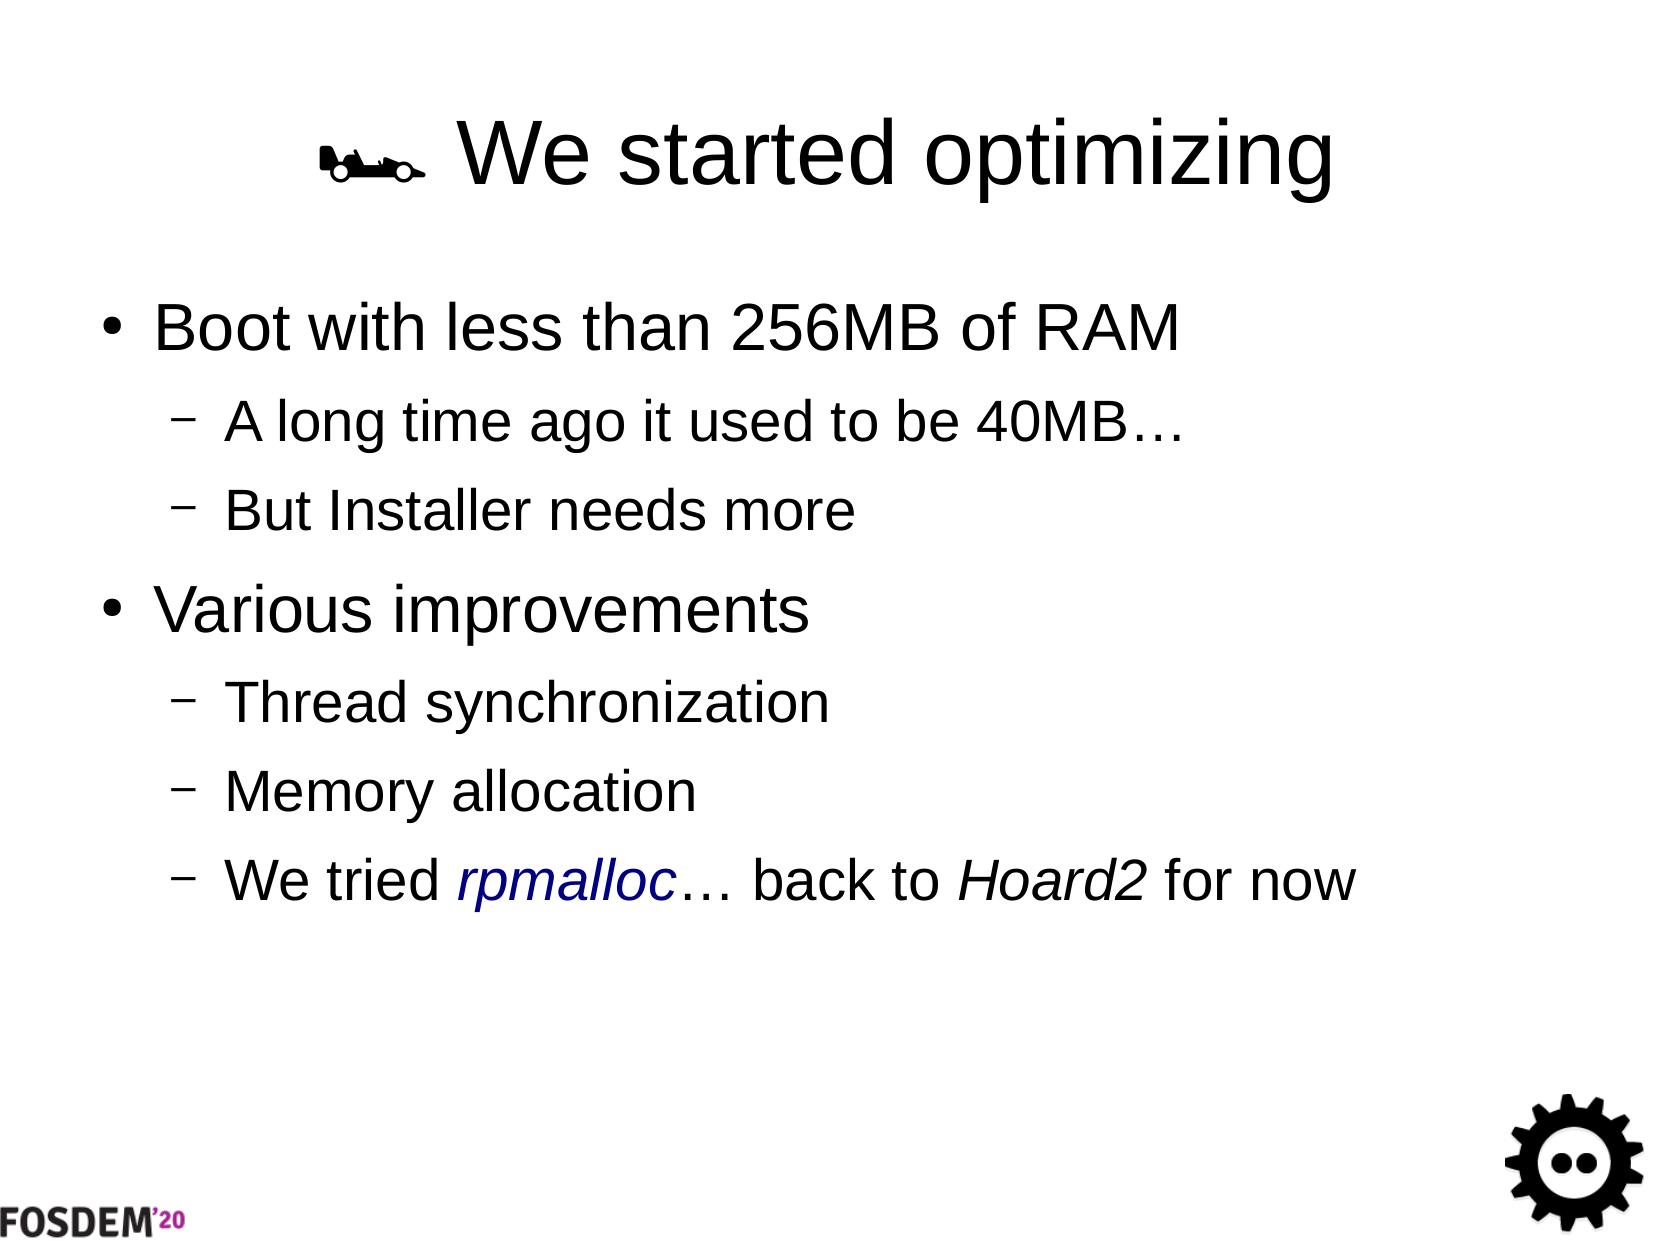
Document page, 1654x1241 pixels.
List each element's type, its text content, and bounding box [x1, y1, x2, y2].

list Boot with less than 256MB of RAM A long time ago it used to be 40MB… But Installer needs more Various improvements Thread synchronization Memory allocation We tried rpmalloc… back to Hoard2 for now [82, 290, 1571, 1010]
title 🏎 We started optimizing [82, 49, 1571, 257]
picture [0, 1202, 188, 1241]
picture [1505, 1094, 1648, 1235]
